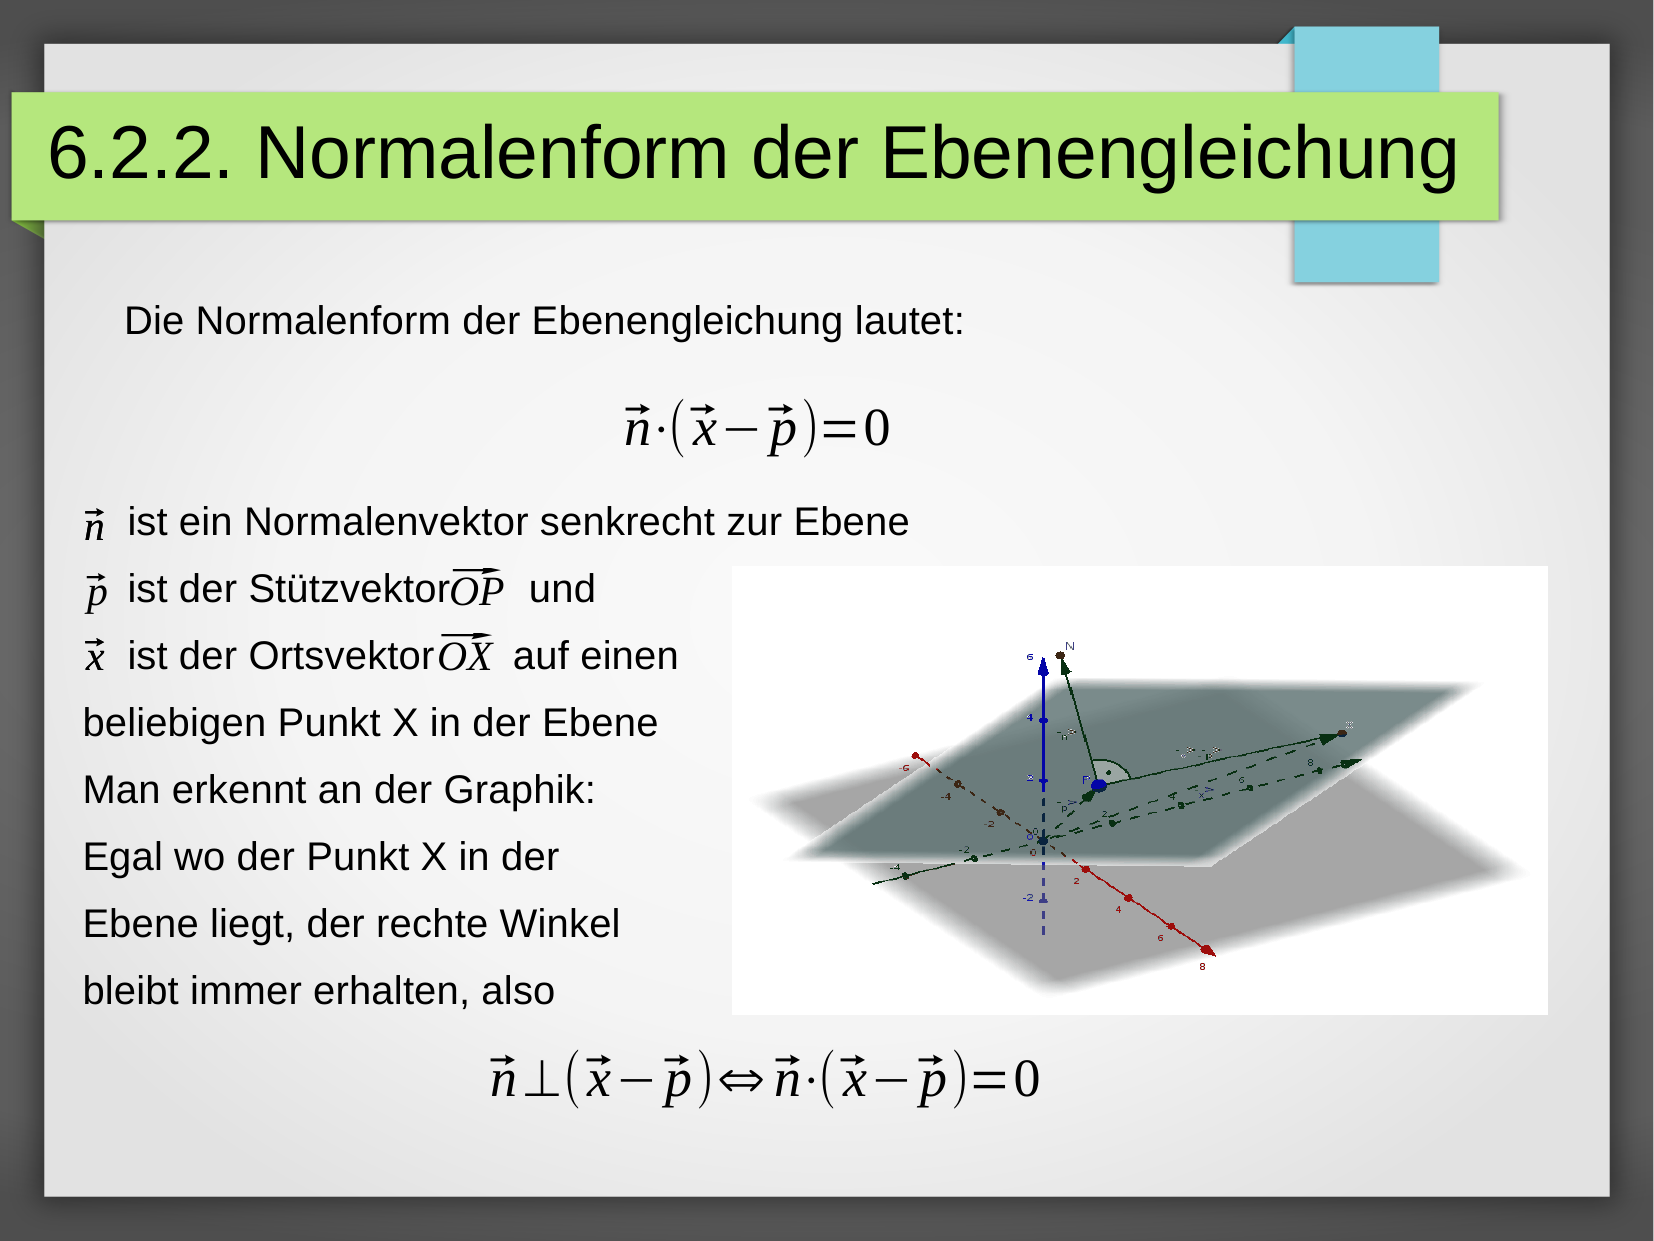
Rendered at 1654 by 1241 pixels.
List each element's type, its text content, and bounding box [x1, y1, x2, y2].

picture [0, 0, 1654, 1241]
list Die Normalenform der Ebenengleichung lautet: ist ein Normalenvektor senkrecht zur Ebene ist der Stützvektor und ist der Ortsvektor auf einen beliebigen Punkt X in der Ebene Man erkennt an der Graphik: Egal wo der Punkt X in der Ebene liegt, der rechte Winkel bleibt immer erhalten, also [82, 295, 1571, 1015]
chart [77, 503, 113, 550]
chart [482, 1046, 1048, 1112]
chart [77, 568, 116, 615]
title 6.2.2. Normalenform der Ebenengleichung [47, 94, 1512, 213]
chart [431, 633, 503, 680]
chart [443, 568, 512, 615]
chart [77, 633, 113, 680]
